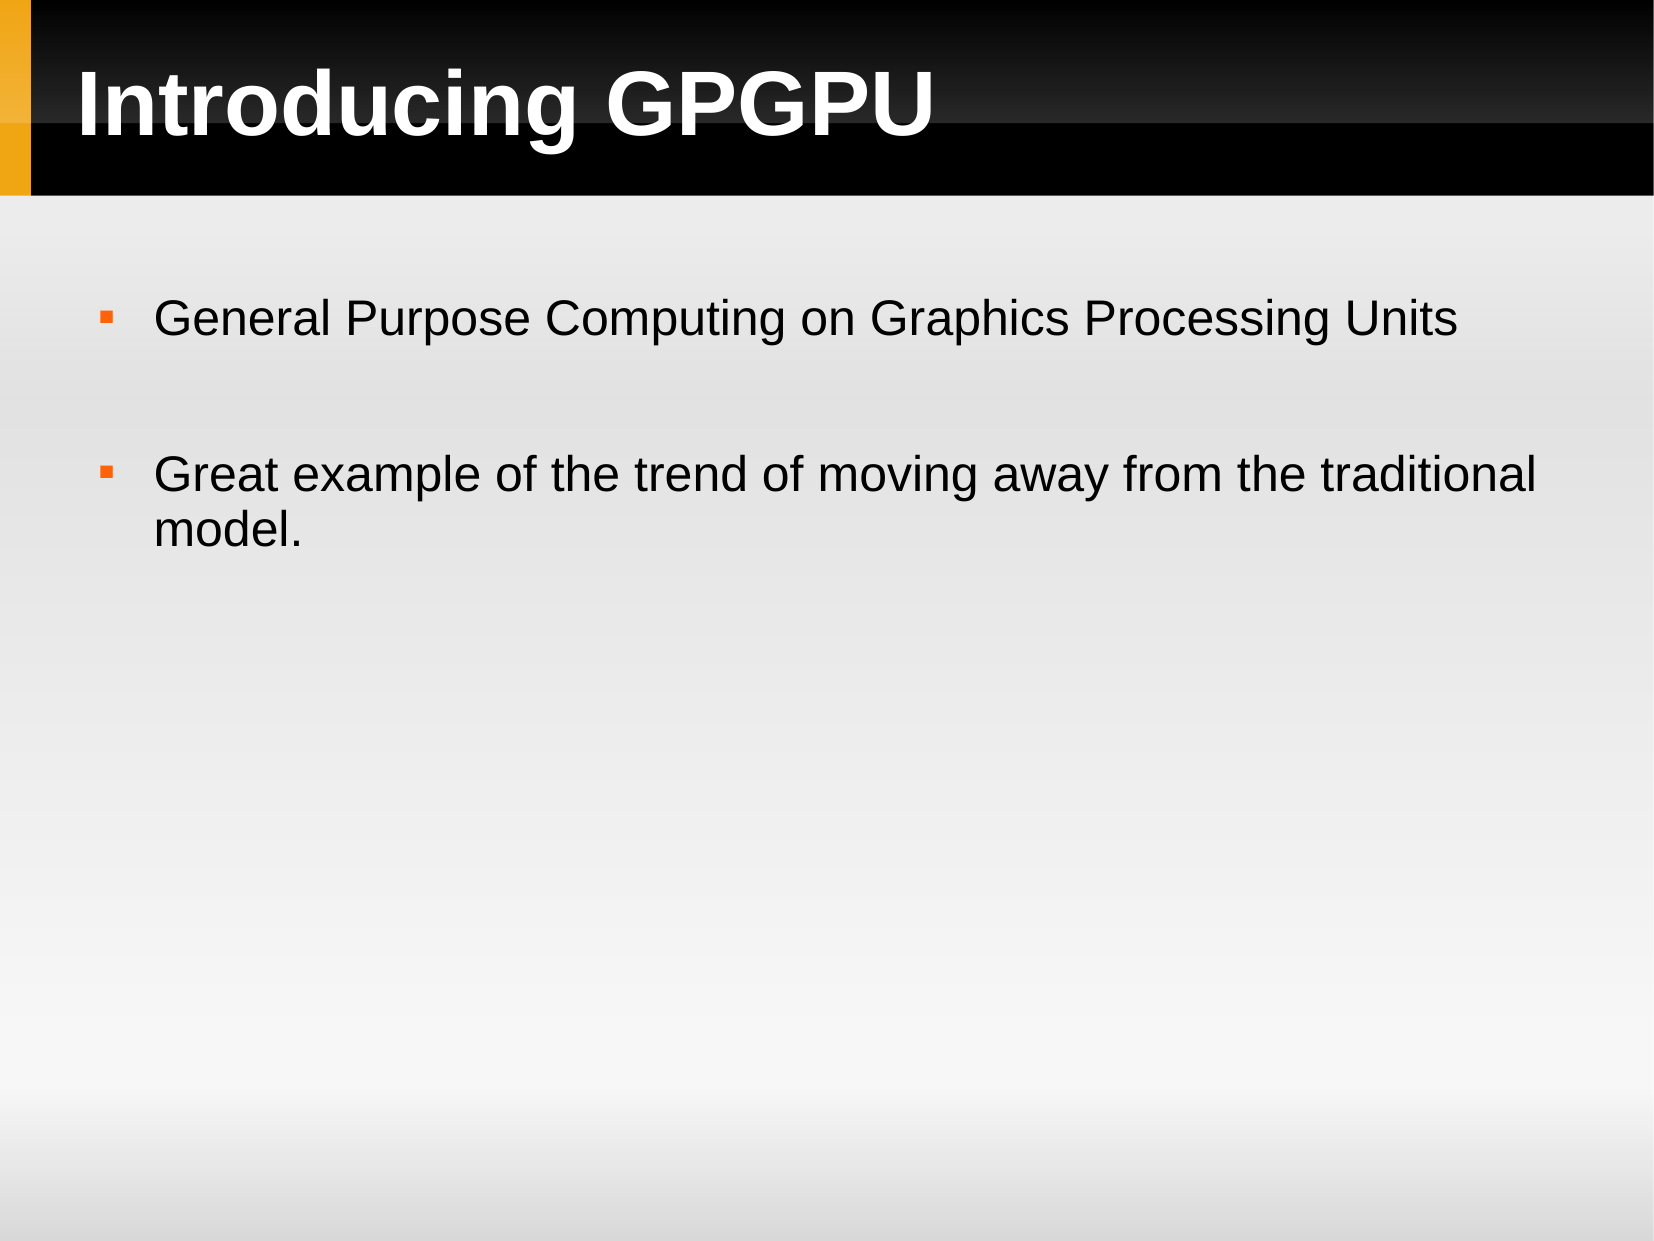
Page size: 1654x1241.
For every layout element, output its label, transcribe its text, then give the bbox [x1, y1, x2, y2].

title Introducing GPGPU [76, 7, 1565, 200]
picture [0, 0, 1654, 1241]
list General Purpose Computing on Graphics Processing Units Great example of the trend of moving away from the traditional model. [82, 290, 1571, 1094]
